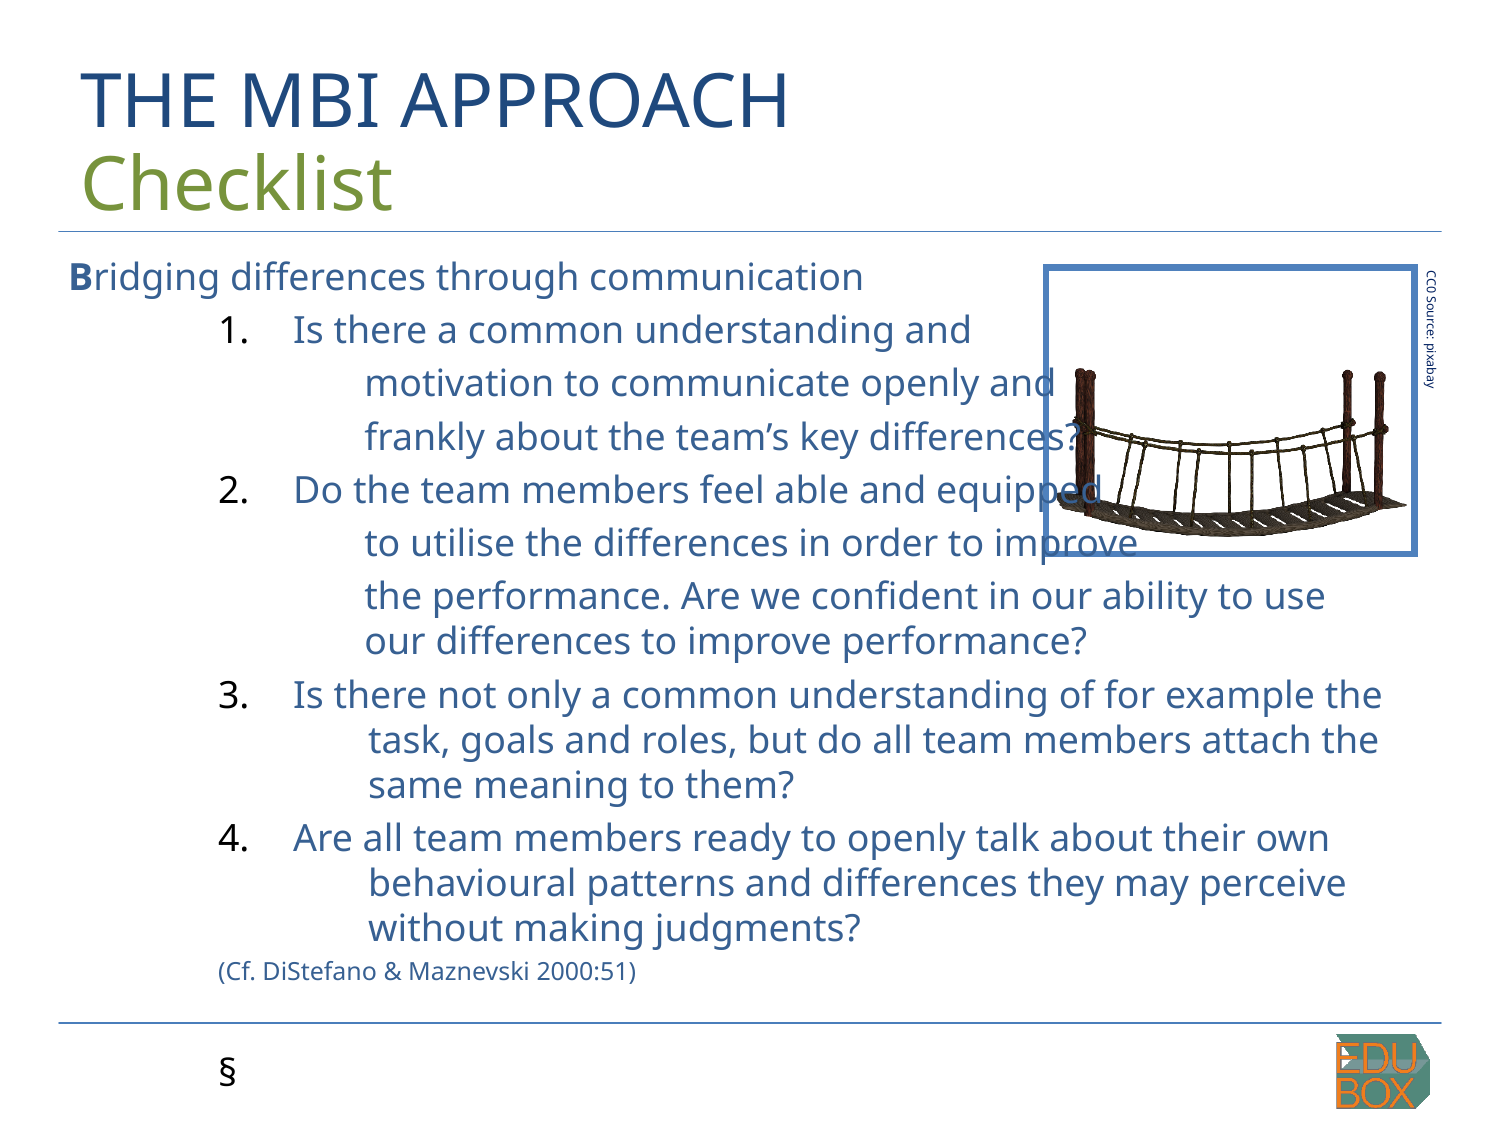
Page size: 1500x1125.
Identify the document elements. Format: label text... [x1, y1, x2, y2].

title THE MBI APPROACH [64, 42, 1353, 153]
text_box CC0 Source: pixabay [1414, 255, 1447, 492]
list Checklist [64, 127, 1040, 244]
picture [1404, 270, 1412, 551]
text_box Bridging differences through communication Is there a common understanding and motivation to communicate openly and frankly about the team’s key differences? Do the team members feel able and equipped to utilise the differences in order to improve the performance. Are we confident in our ability to use our differences to improve performance? Is there not only a common understanding of for example the task, goals and roles, but do all team members attach the same meaning to them? Are all team members ready to openly talk about their own behavioural patterns and differences they may perceive without making judgments? (Cf. DiStefano & Maznevski 2000:51) [53, 244, 1404, 995]
picture [1328, 1028, 1437, 1114]
